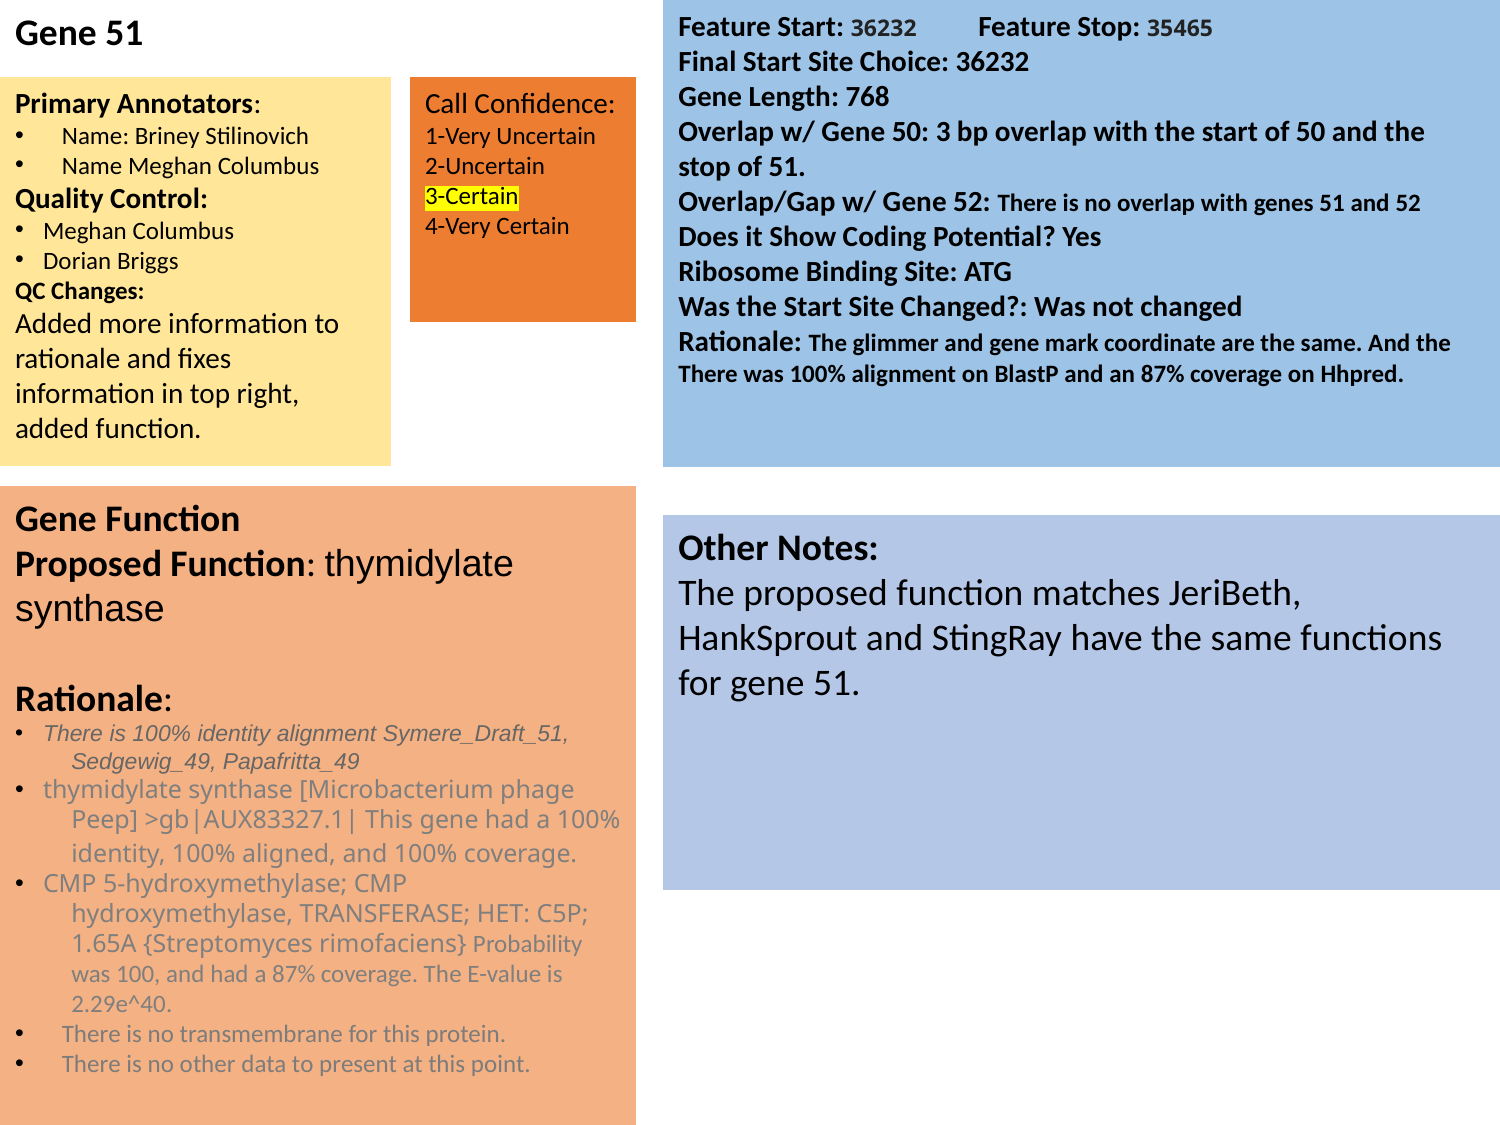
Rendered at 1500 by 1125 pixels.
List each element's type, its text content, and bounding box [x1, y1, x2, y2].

text_box Gene Function Proposed Function: thymidylate synthase Rationale: There is 100% identity alignment Symere_Draft_51, Sedgewig_49, Papafritta_49 thymidylate synthase [Microbacterium phage Peep] >gb|AUX83327.1| This gene had a 100% identity, 100% aligned, and 100% coverage. CMP 5-hydroxymethylase; CMP hydroxymethylase, TRANSFERASE; HET: C5P; 1.65A {Streptomyces rimofaciens} Probability was 100, and had a 87% coverage. The E-value is 2.29e^40. There is no transmembrane for this protein. There is no other data to present at this point. [0, 486, 636, 1125]
text_box Feature Start: 36232 Feature Stop: 35465 Final Start Site Choice: 36232 Gene Length: 768 Overlap w/ Gene 50: 3 bp overlap with the start of 50 and the stop of 51. Overlap/Gap w/ Gene 52: There is no overlap with genes 51 and 52 Does it Show Coding Potential? Yes Ribosome Binding Site: ATG Was the Start Site Changed?: Was not changed Rationale: The glimmer and gene mark coordinate are the same. And the There was 100% alignment on BlastP and an 87% coverage on Hhpred. [663, 0, 1500, 467]
text_box Call Confidence: 1-Very Uncertain 2-Uncertain 3-Certain 4-Very Certain [410, 77, 636, 322]
text_box Gene 51 [0, 0, 160, 61]
text_box Other Notes: The proposed function matches JeriBeth, HankSprout and StingRay have the same functions for gene 51. [663, 515, 1500, 890]
text_box Primary Annotators: Name: Briney Stilinovich Name Meghan Columbus Quality Control: Meghan Columbus Dorian Briggs QC Changes: Added more information to rationale and fixes information in top right, added function. [0, 77, 391, 466]
